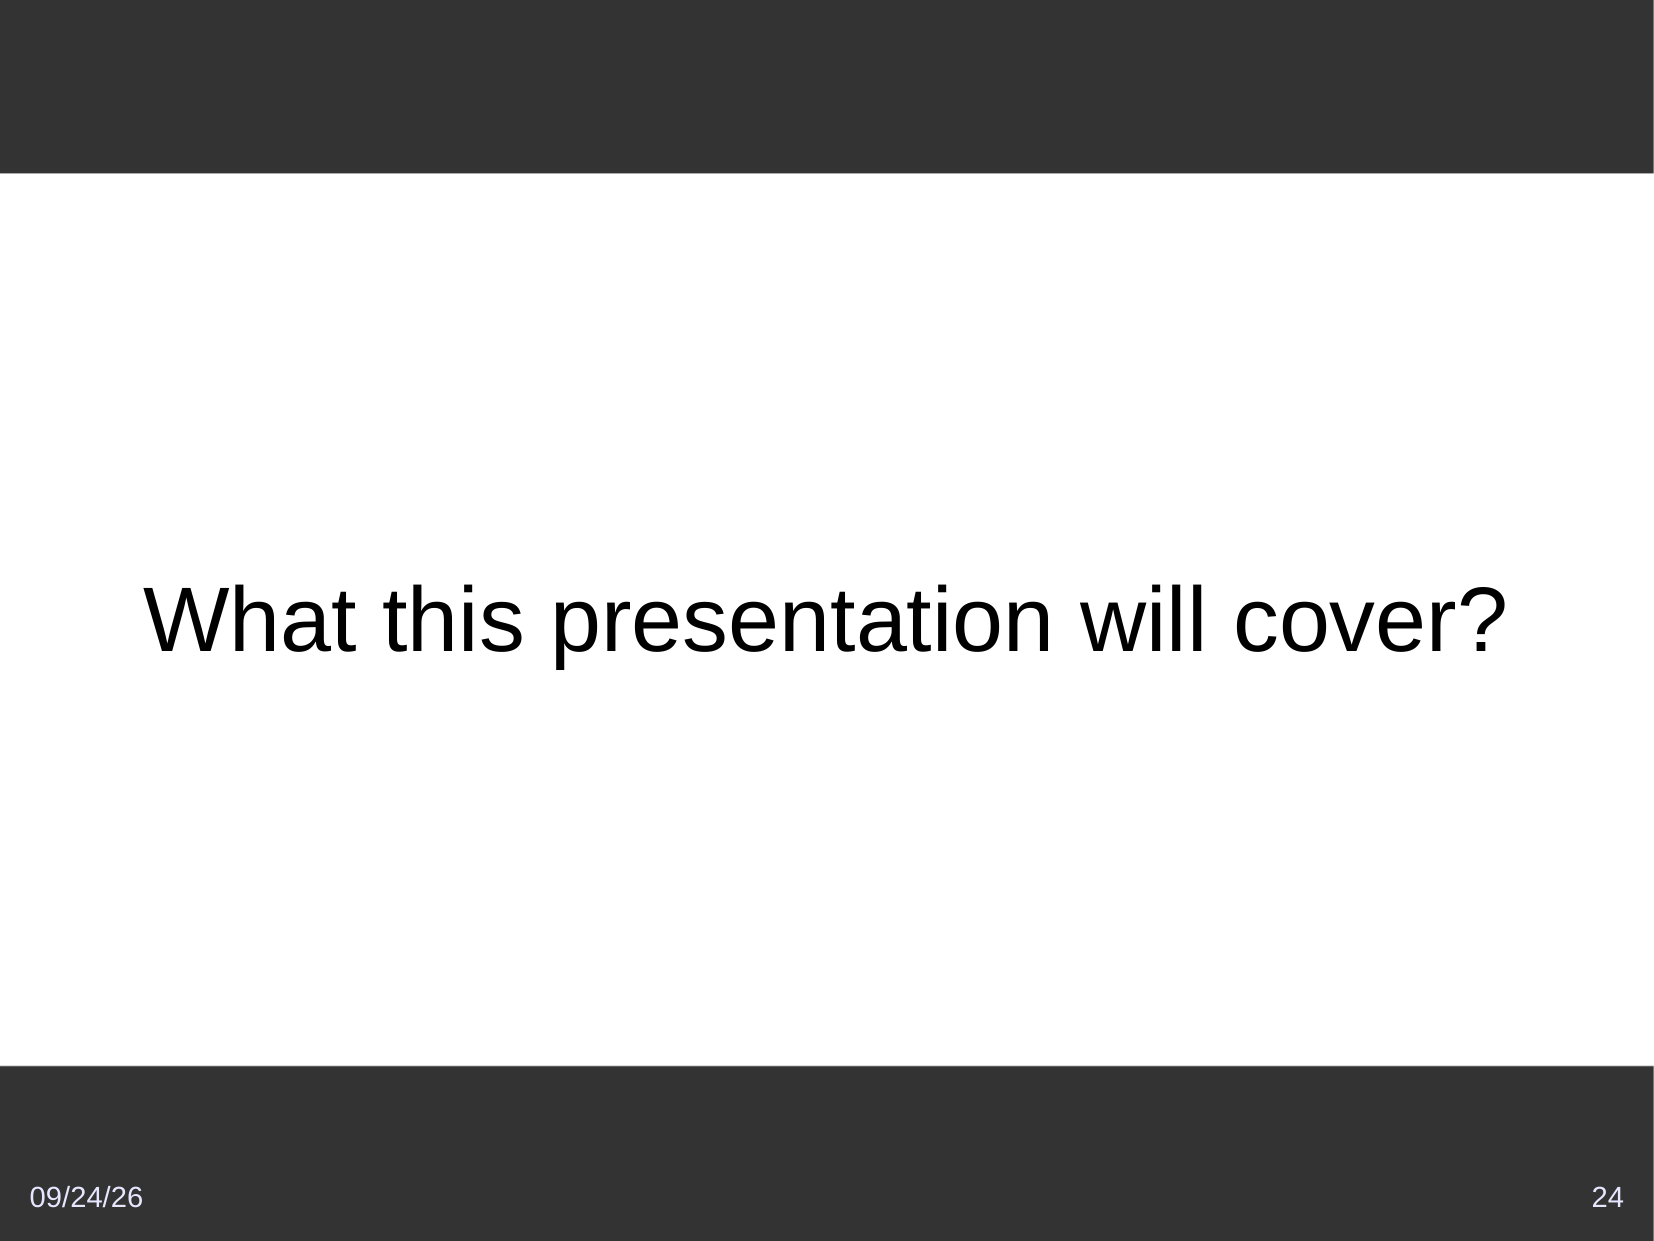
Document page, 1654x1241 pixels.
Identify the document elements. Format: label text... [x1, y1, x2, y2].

picture [0, 0, 1654, 1241]
subtitle What this presentation will cover? [29, 214, 1625, 1027]
